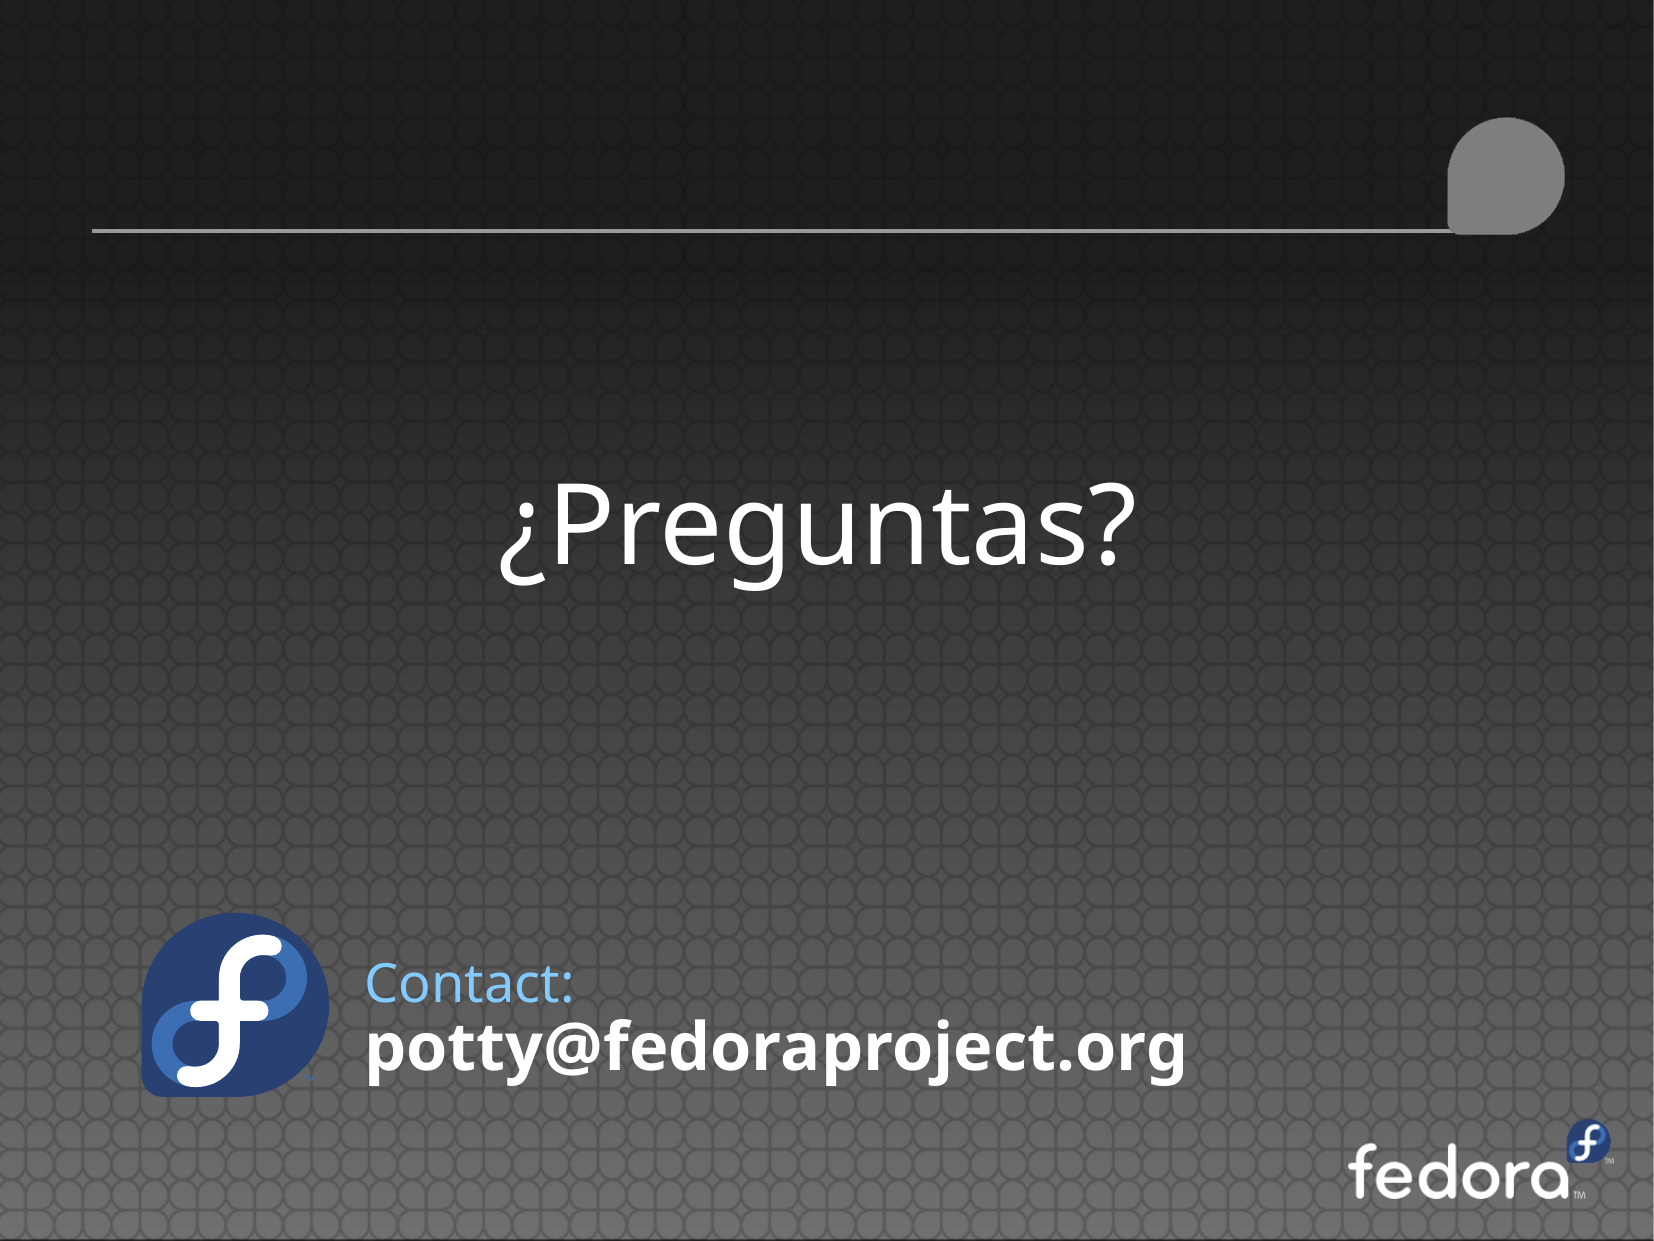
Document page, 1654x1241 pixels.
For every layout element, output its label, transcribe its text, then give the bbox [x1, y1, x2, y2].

text_box potty@fedoraproject.org [349, 992, 1455, 1082]
text_box Contact: [349, 937, 703, 1013]
title ¿Preguntas? [30, 425, 1606, 618]
picture [0, 0, 1654, 1241]
